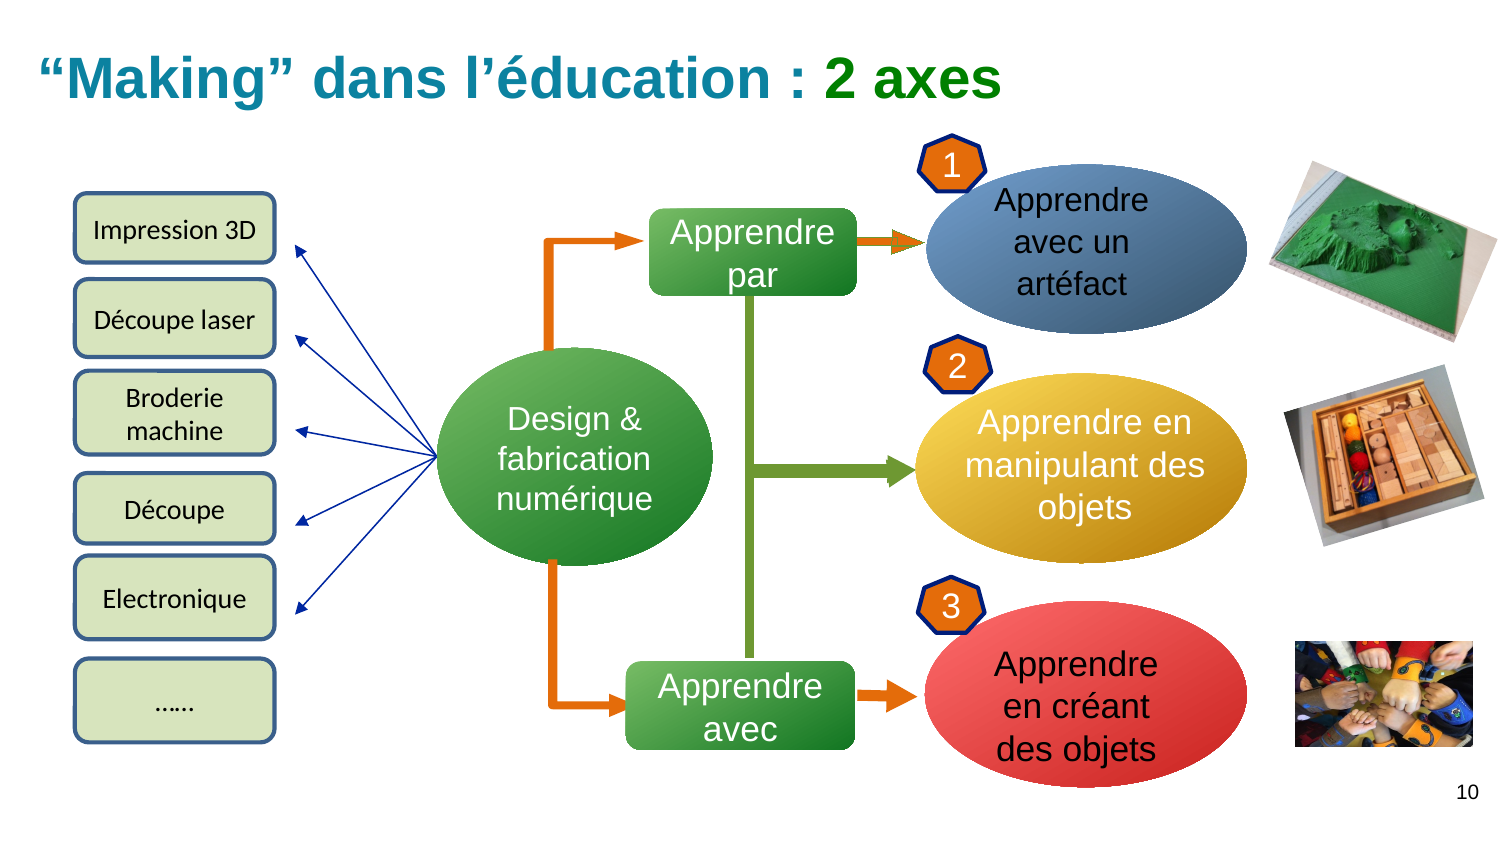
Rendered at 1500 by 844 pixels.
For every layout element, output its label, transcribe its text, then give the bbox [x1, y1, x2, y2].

text_box Electronique [74, 555, 275, 640]
slide_number <numéro> [1388, 778, 1480, 824]
text_box Apprendre avec [625, 661, 855, 750]
text_box [543, 231, 645, 351]
text_box [548, 559, 625, 718]
text_box Découpe laser [74, 279, 275, 357]
picture [1283, 364, 1485, 547]
picture [1268, 160, 1498, 344]
text_box Découpe [74, 473, 275, 544]
text_box …… [74, 658, 275, 743]
text_box [924, 601, 1247, 788]
text_box [974, 373, 1189, 396]
text_box Apprendre avec un artéfact [967, 176, 1175, 303]
text_box [1006, 164, 1167, 176]
text_box [857, 229, 925, 255]
text_box 3 [917, 576, 985, 633]
text_box Apprendre en manipulant des objets [961, 396, 1207, 527]
text_box 2 [924, 336, 992, 393]
title “Making” dans l’éducation : 2 axes [37, 29, 1008, 110]
text_box [857, 679, 918, 713]
text_box Apprendre par [649, 208, 857, 296]
text_box For learning [619, 611, 877, 729]
text_box Impression 3D [74, 193, 275, 263]
text_box 1 [918, 135, 986, 192]
text_box Design & fabrication numérique [437, 347, 713, 566]
text_box Broderie machine [74, 370, 275, 455]
picture [1295, 641, 1473, 747]
text_box [915, 403, 1247, 564]
text_box [926, 178, 1247, 334]
text_box Apprendre en créant des objets [989, 638, 1164, 769]
